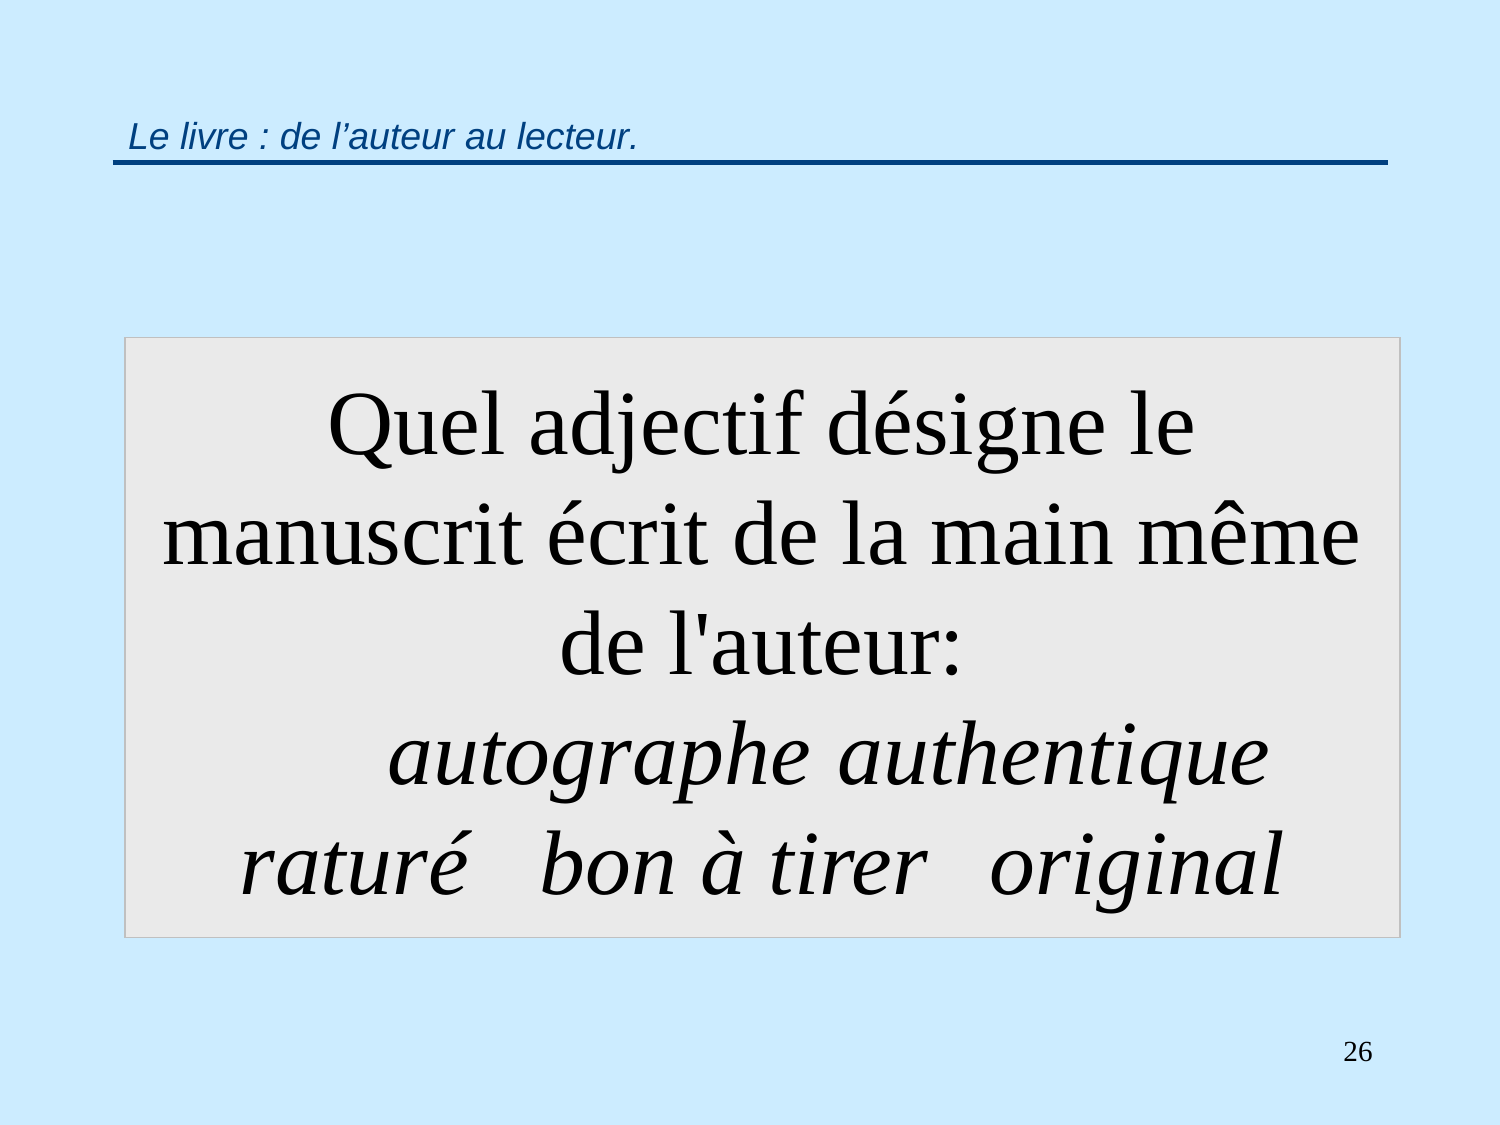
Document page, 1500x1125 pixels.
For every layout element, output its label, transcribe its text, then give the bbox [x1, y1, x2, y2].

title Quel adjectif désigne le manuscrit écrit de la main même de l'auteur: autographe authentique raturé bon à tirer original [125, 337, 1401, 938]
text_box Le livre : de l’auteur au lecteur. [113, 104, 655, 160]
